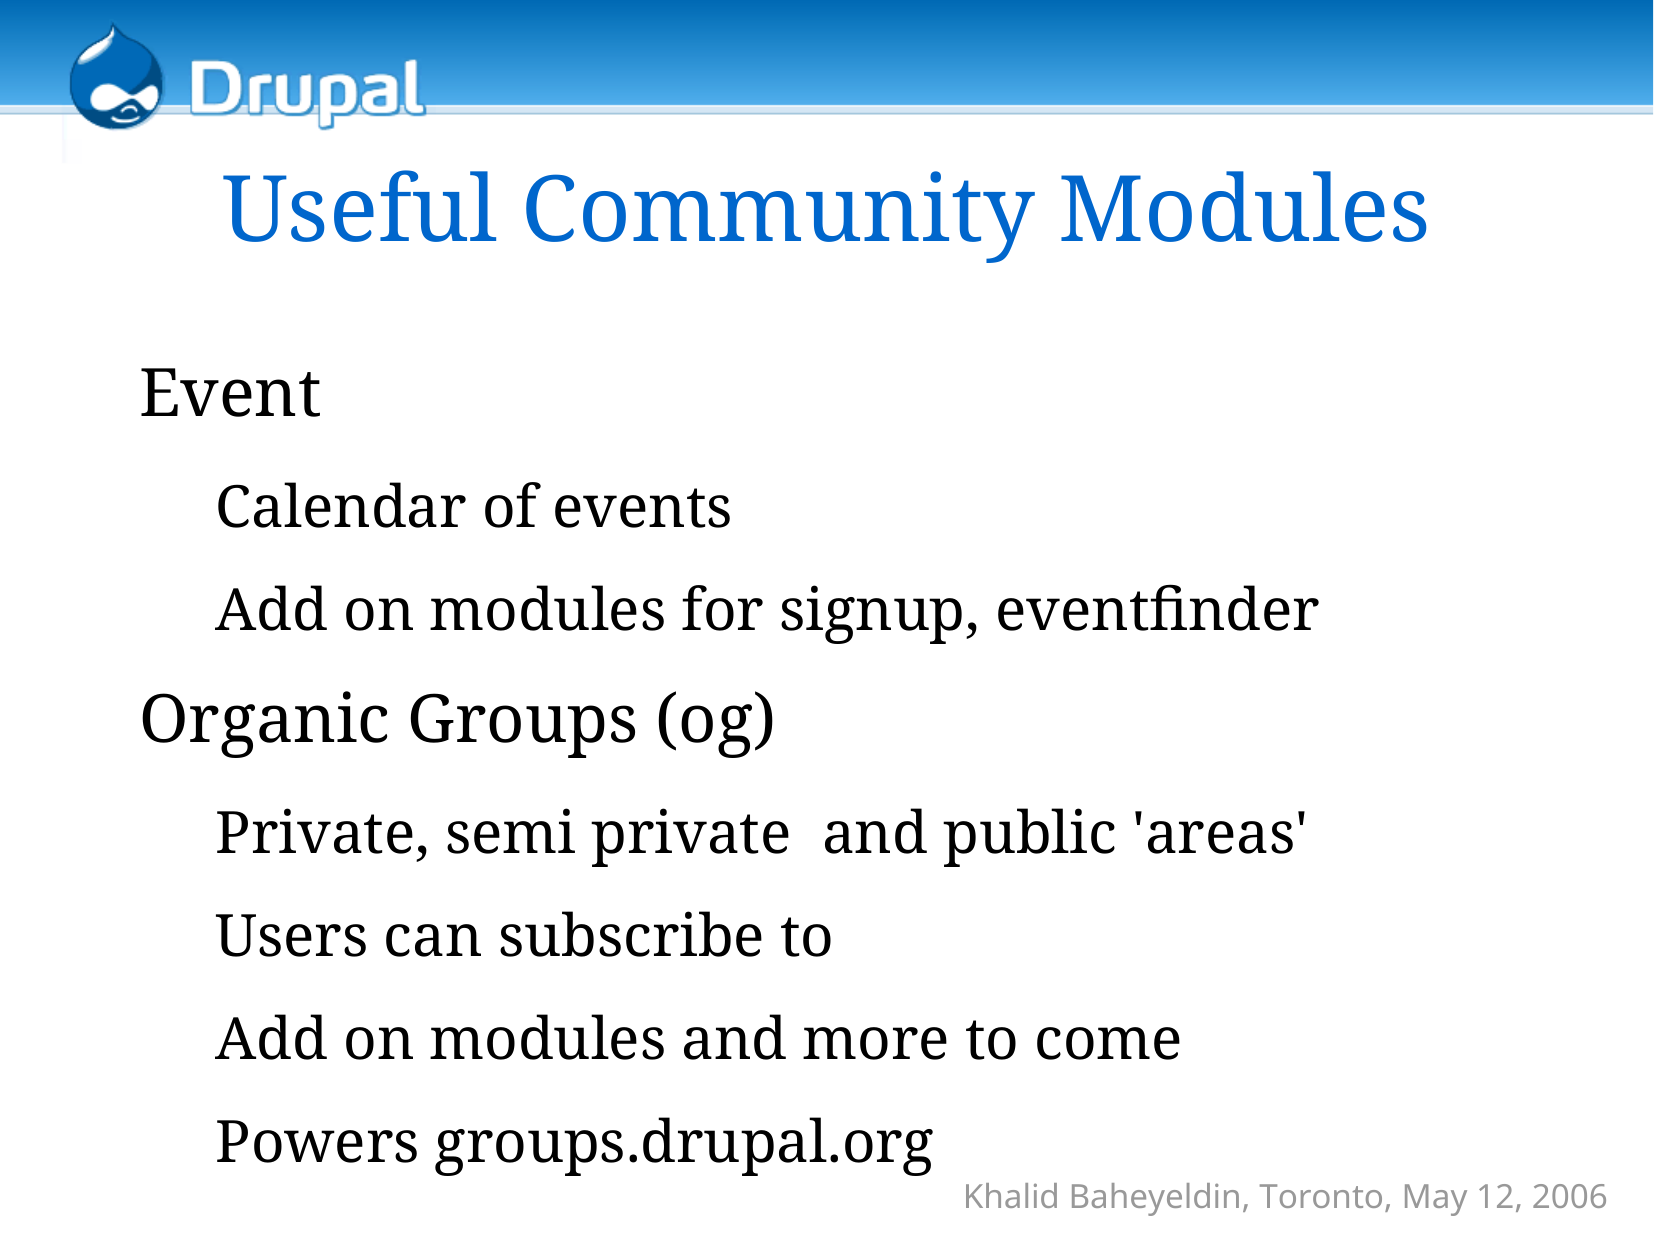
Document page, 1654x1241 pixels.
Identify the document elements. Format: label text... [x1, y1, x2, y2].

list Event Calendar of events Add on modules for signup, eventfinder Organic Groups (og) Private, semi private and public 'areas' Users can subscribe to Add on modules and more to come Powers groups.drupal.org [121, 344, 1533, 1127]
title Useful Community Modules [121, 102, 1533, 311]
picture [0, 0, 1654, 1241]
